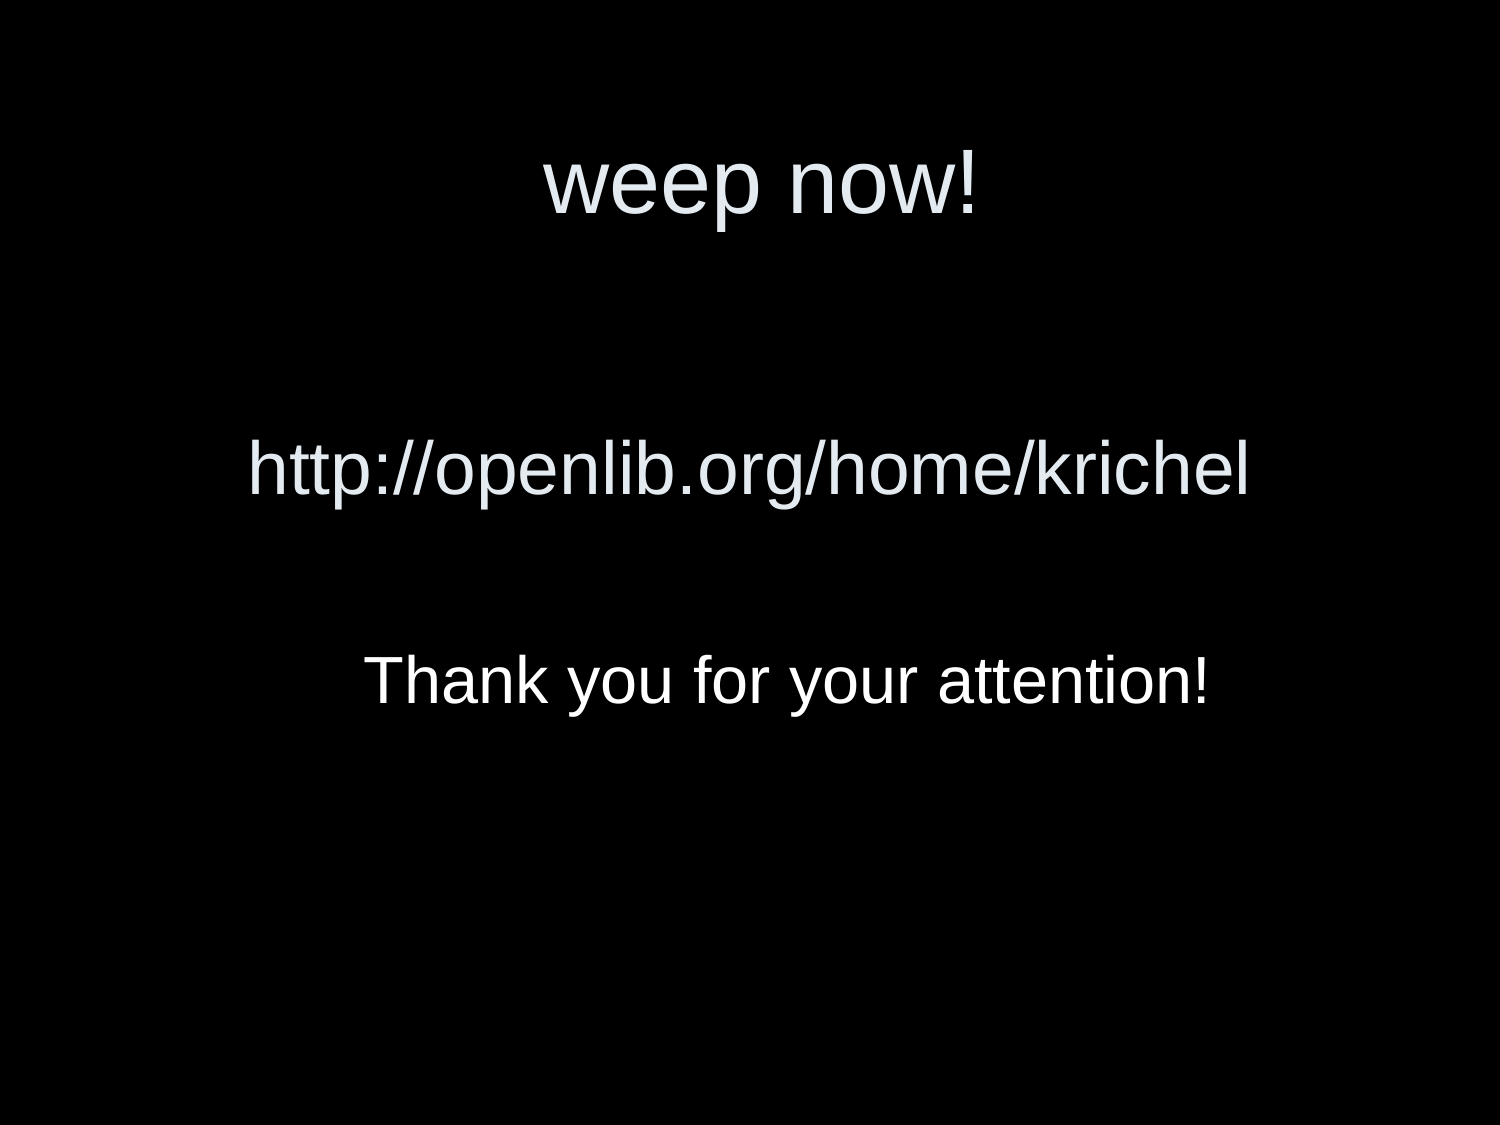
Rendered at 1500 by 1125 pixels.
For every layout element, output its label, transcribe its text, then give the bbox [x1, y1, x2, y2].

title http://openlib.org/home/krichel [112, 349, 1388, 591]
text_box weep now! [125, 62, 1401, 304]
subtitle Thank you for your attention! [225, 637, 1276, 926]
